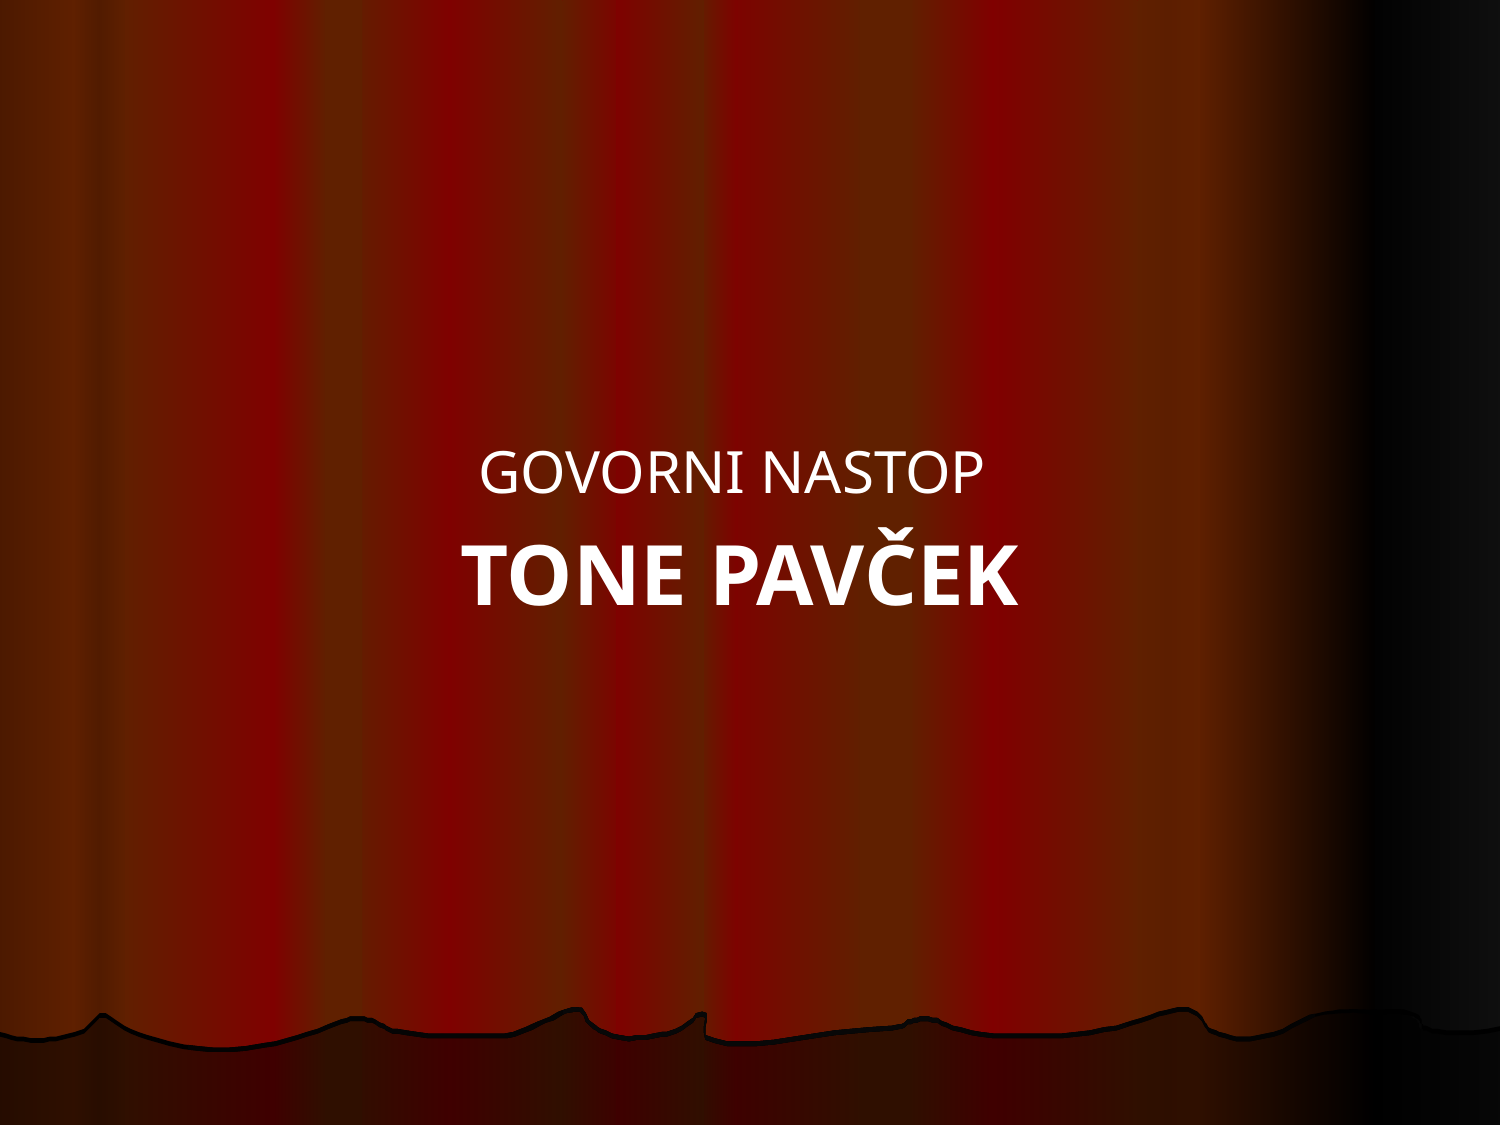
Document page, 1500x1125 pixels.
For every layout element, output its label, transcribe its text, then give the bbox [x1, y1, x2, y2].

list GOVORNI NASTOP TONE PAVČEK [64, 160, 1415, 905]
